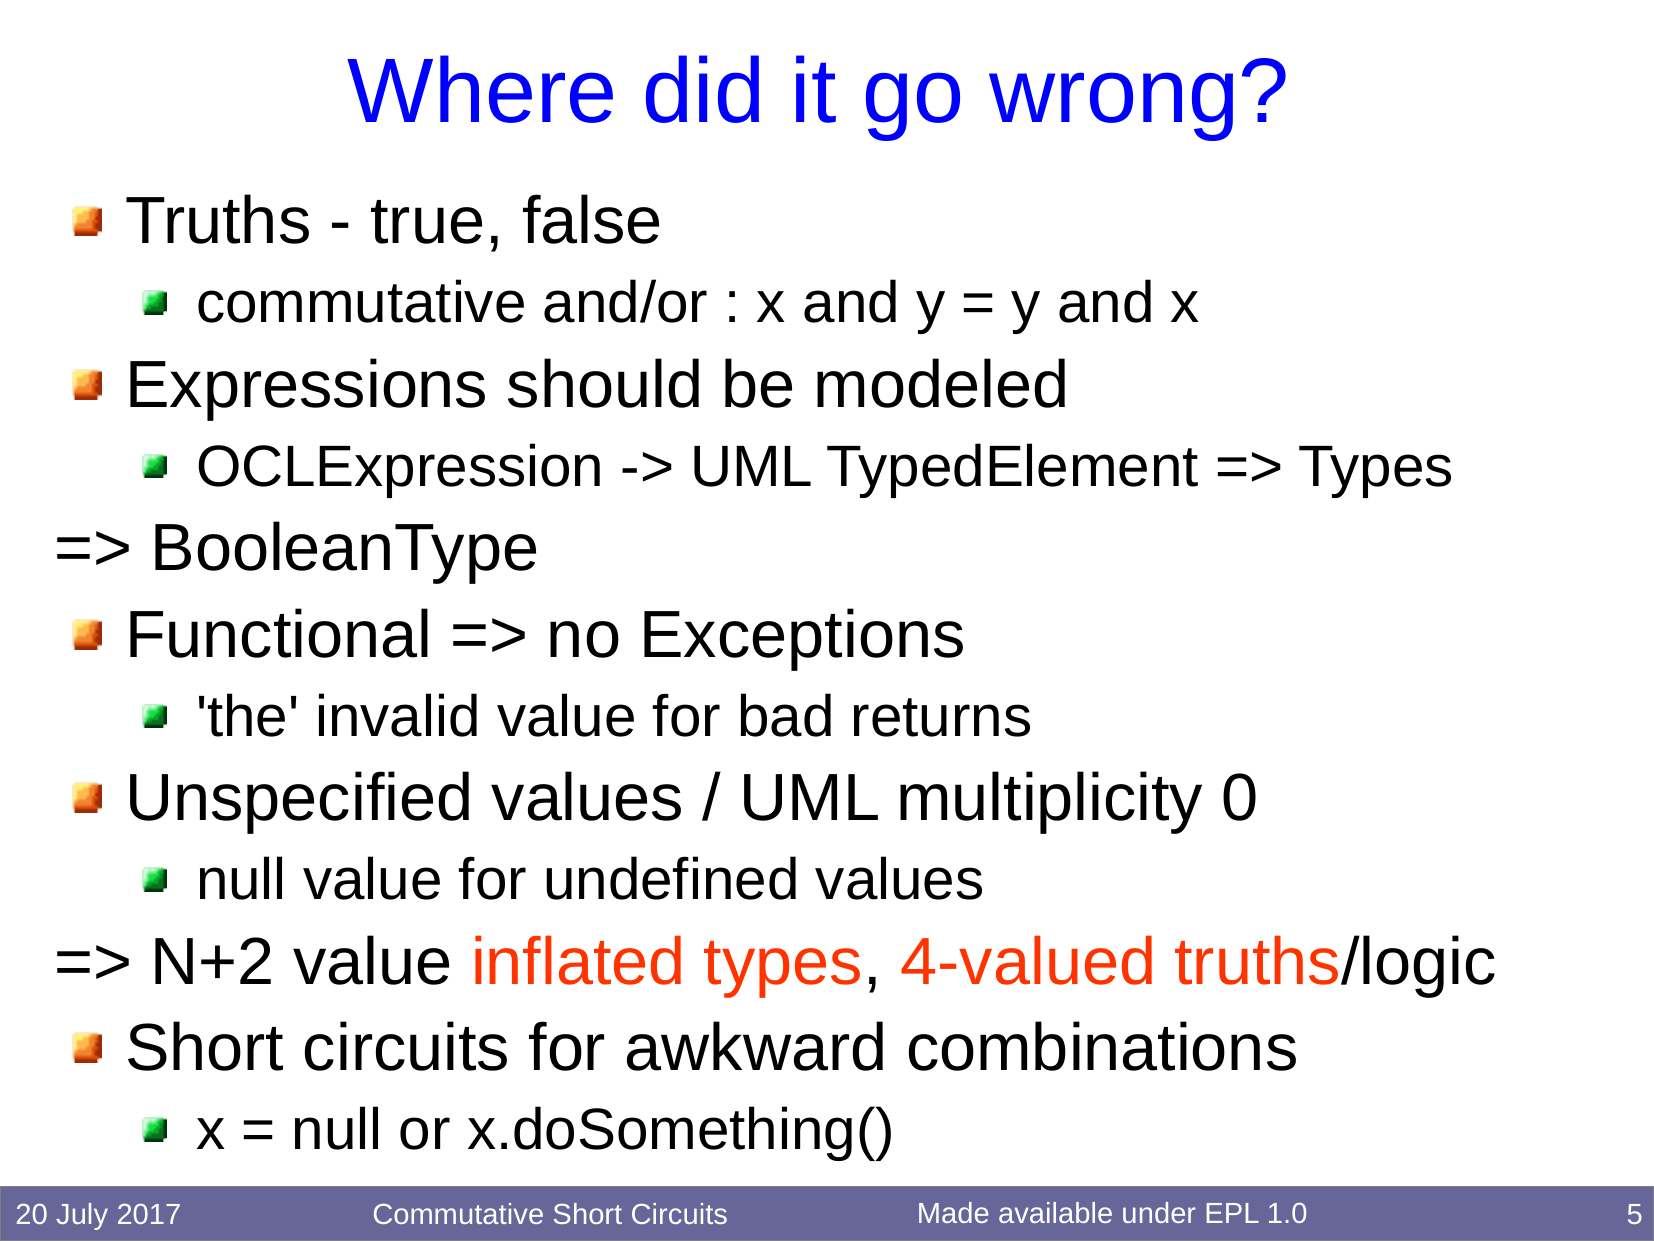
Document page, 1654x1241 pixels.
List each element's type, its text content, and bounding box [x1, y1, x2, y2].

title Where did it go wrong? [0, 0, 1639, 194]
list Truths - true, false commutative and/or : x and y = y and x Expressions should be modeled OCLExpression -> UML TypedElement => Types => BooleanType Functional => no Exceptions 'the' invalid value for bad returns Unspecified values / UML multiplicity 0 null value for undefined values => N+2 value inflated types, 4-valued truths/logic Short circuits for awkward combinations x = null or x.doSomething() [54, 183, 1612, 1161]
